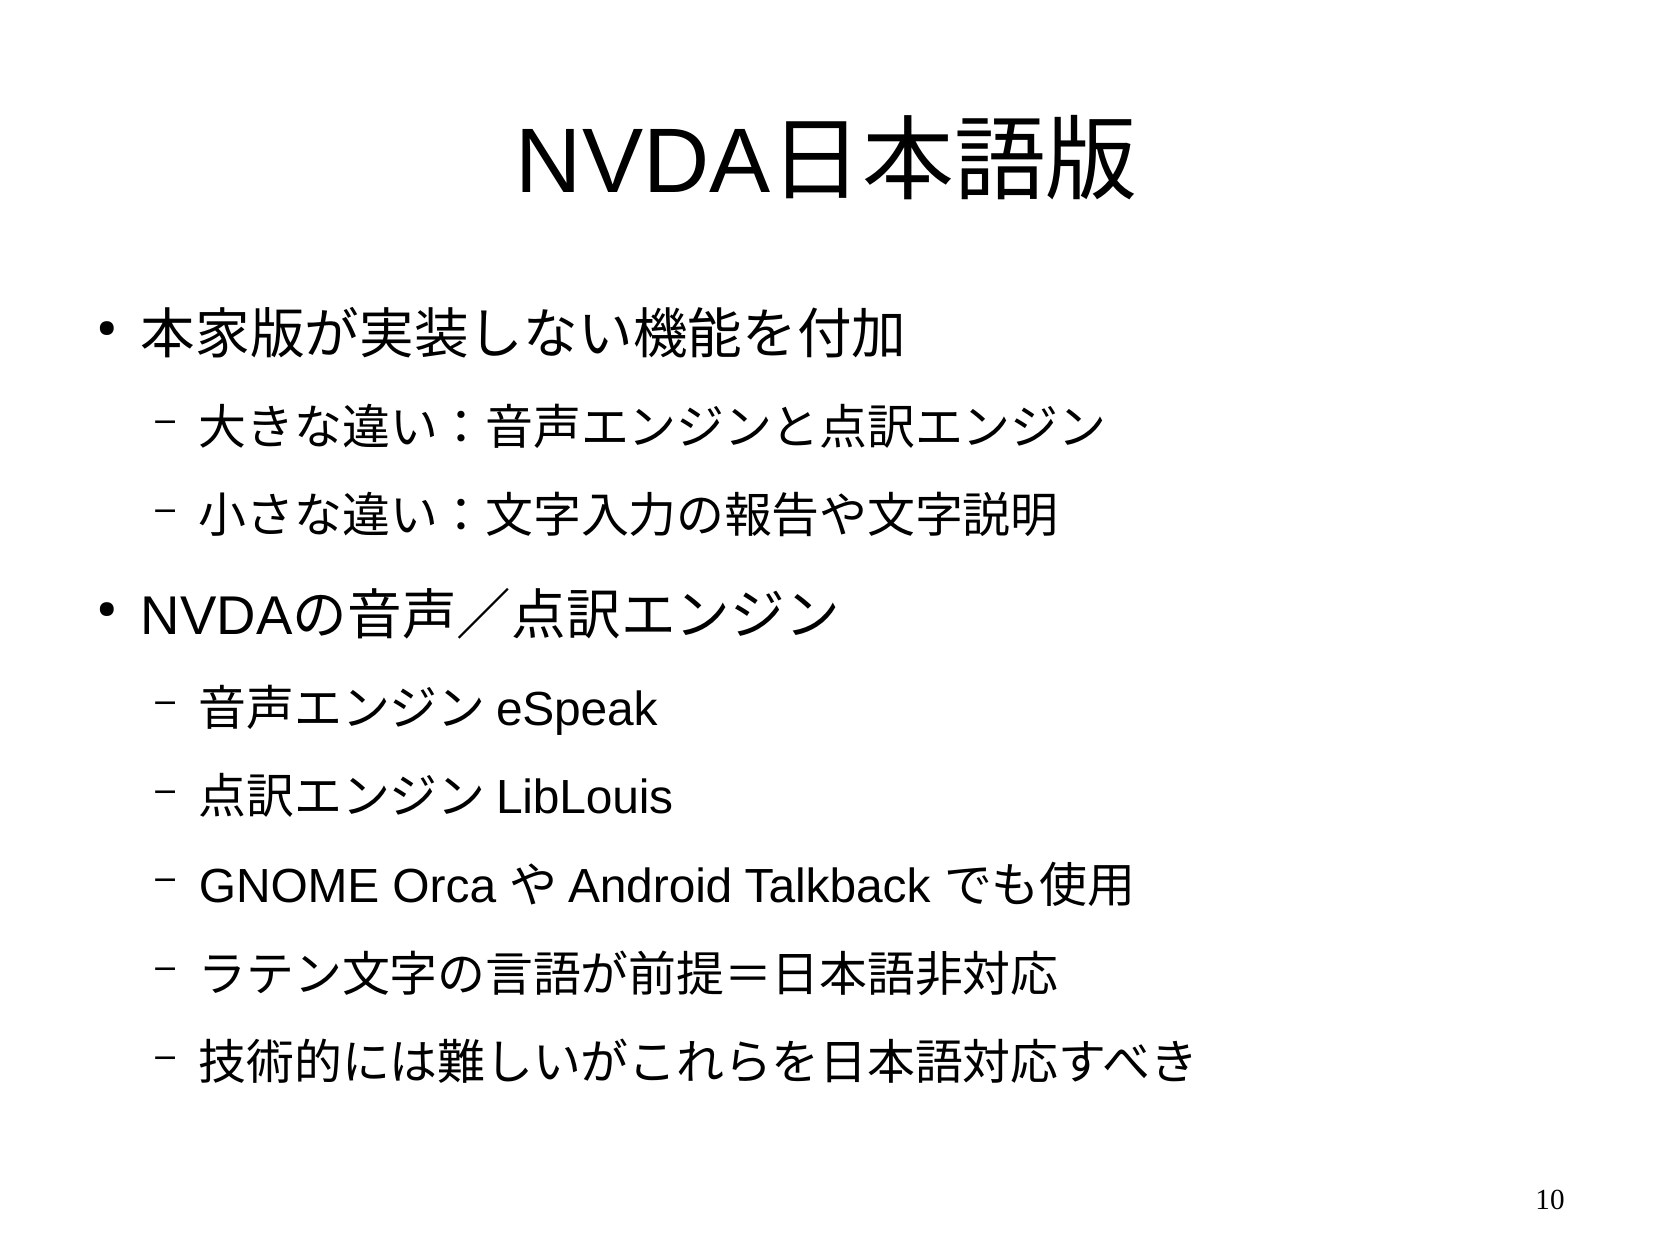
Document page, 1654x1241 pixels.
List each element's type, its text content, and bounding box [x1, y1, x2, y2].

list 本家版が実装しない機能を付加 大きな違い：音声エンジンと点訳エンジン 小さな違い：文字入力の報告や文字説明 NVDAの音声／点訳エンジン 音声エンジン eSpeak 点訳エンジン LibLouis GNOME Orca や Android Talkback でも使用 ラテン文字の言語が前提＝日本語非対応 技術的には難しいがこれらを日本語対応すべき [82, 290, 1571, 1099]
title NVDA日本語版 [82, 49, 1571, 257]
